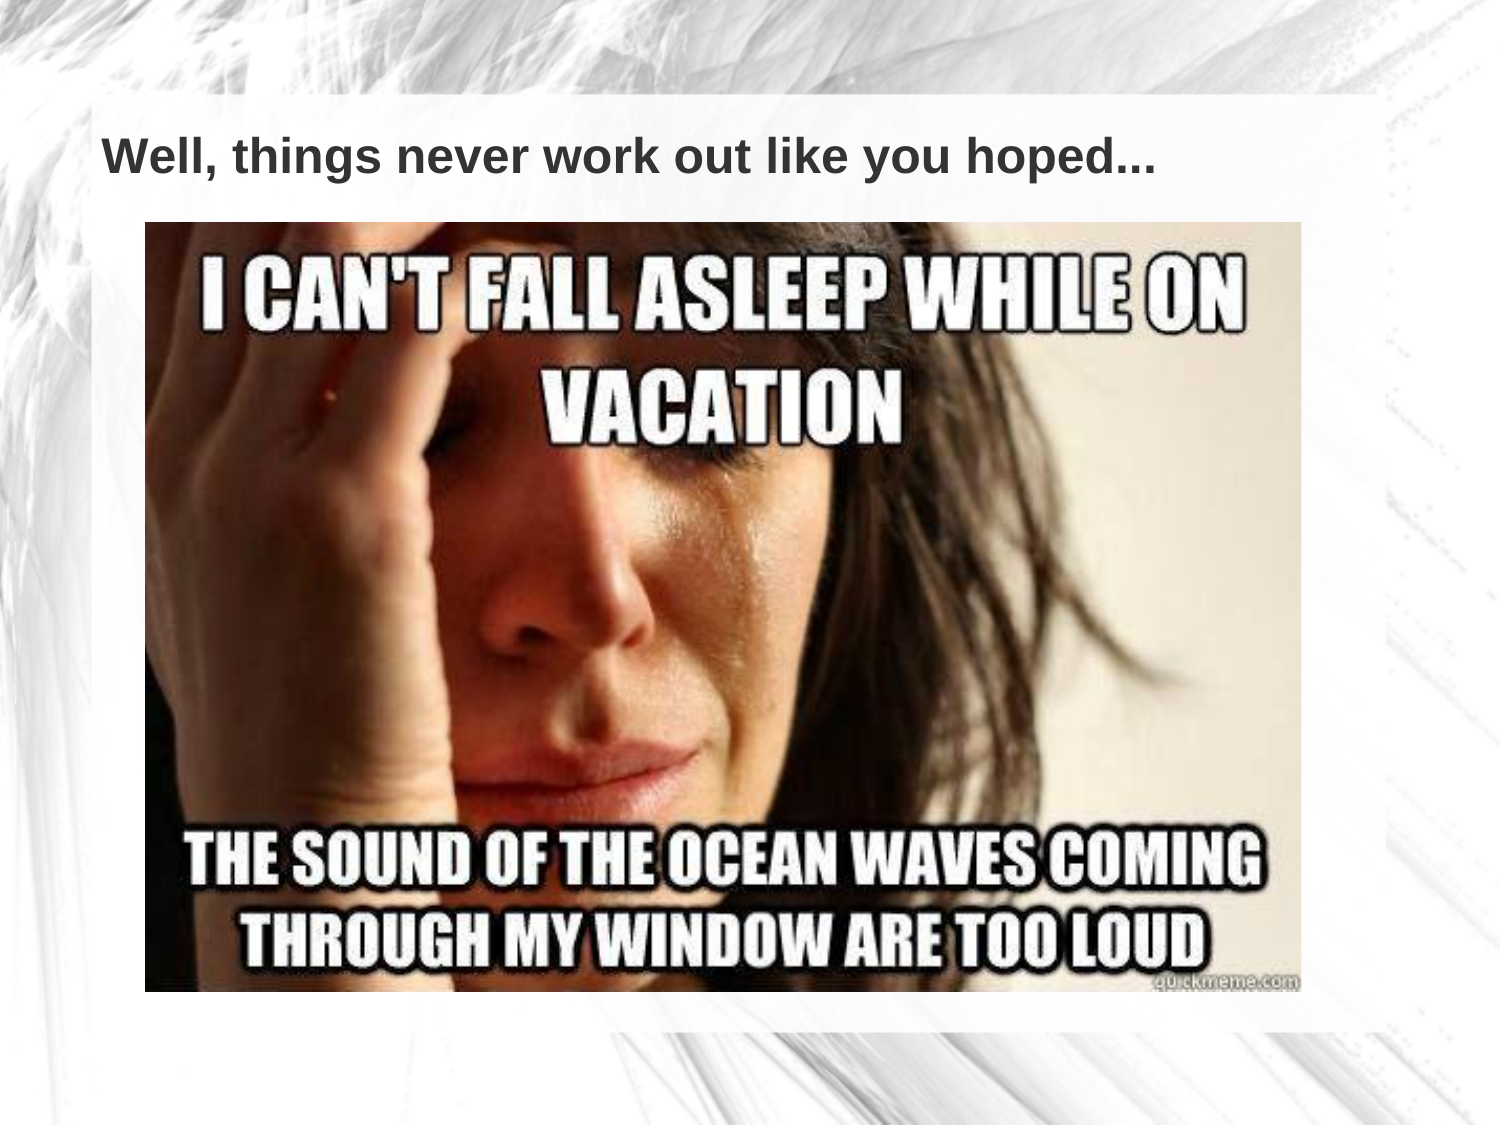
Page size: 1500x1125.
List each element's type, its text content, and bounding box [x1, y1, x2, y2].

text_box [145, 222, 1302, 992]
title Well, things never work out like you hoped... [61, 108, 1412, 207]
picture [0, 0, 1500, 1125]
